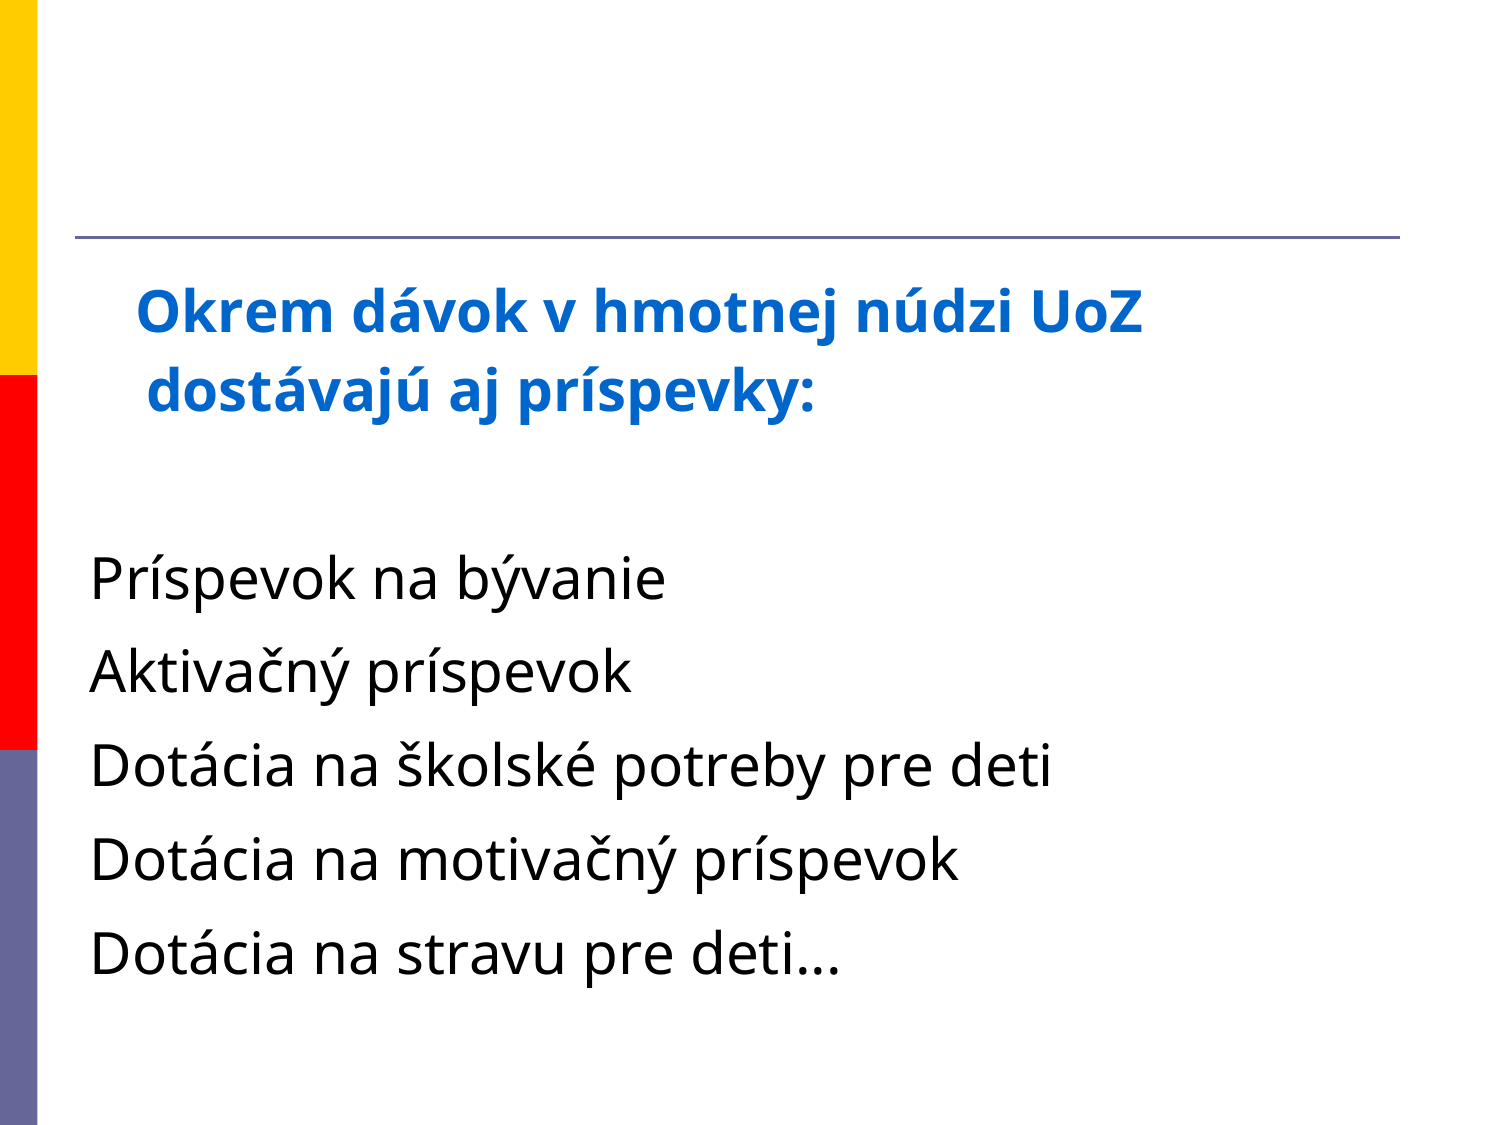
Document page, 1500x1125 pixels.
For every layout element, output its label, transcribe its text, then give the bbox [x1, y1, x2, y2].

list Okrem dávok v hmotnej núdzi UoZ dostávajú aj príspevky: Príspevok na bývanie Aktivačný príspevok Dotácia na školské potreby pre deti Dotácia na motivačný príspevok Dotácia na stravu pre deti... [75, 262, 1426, 1006]
